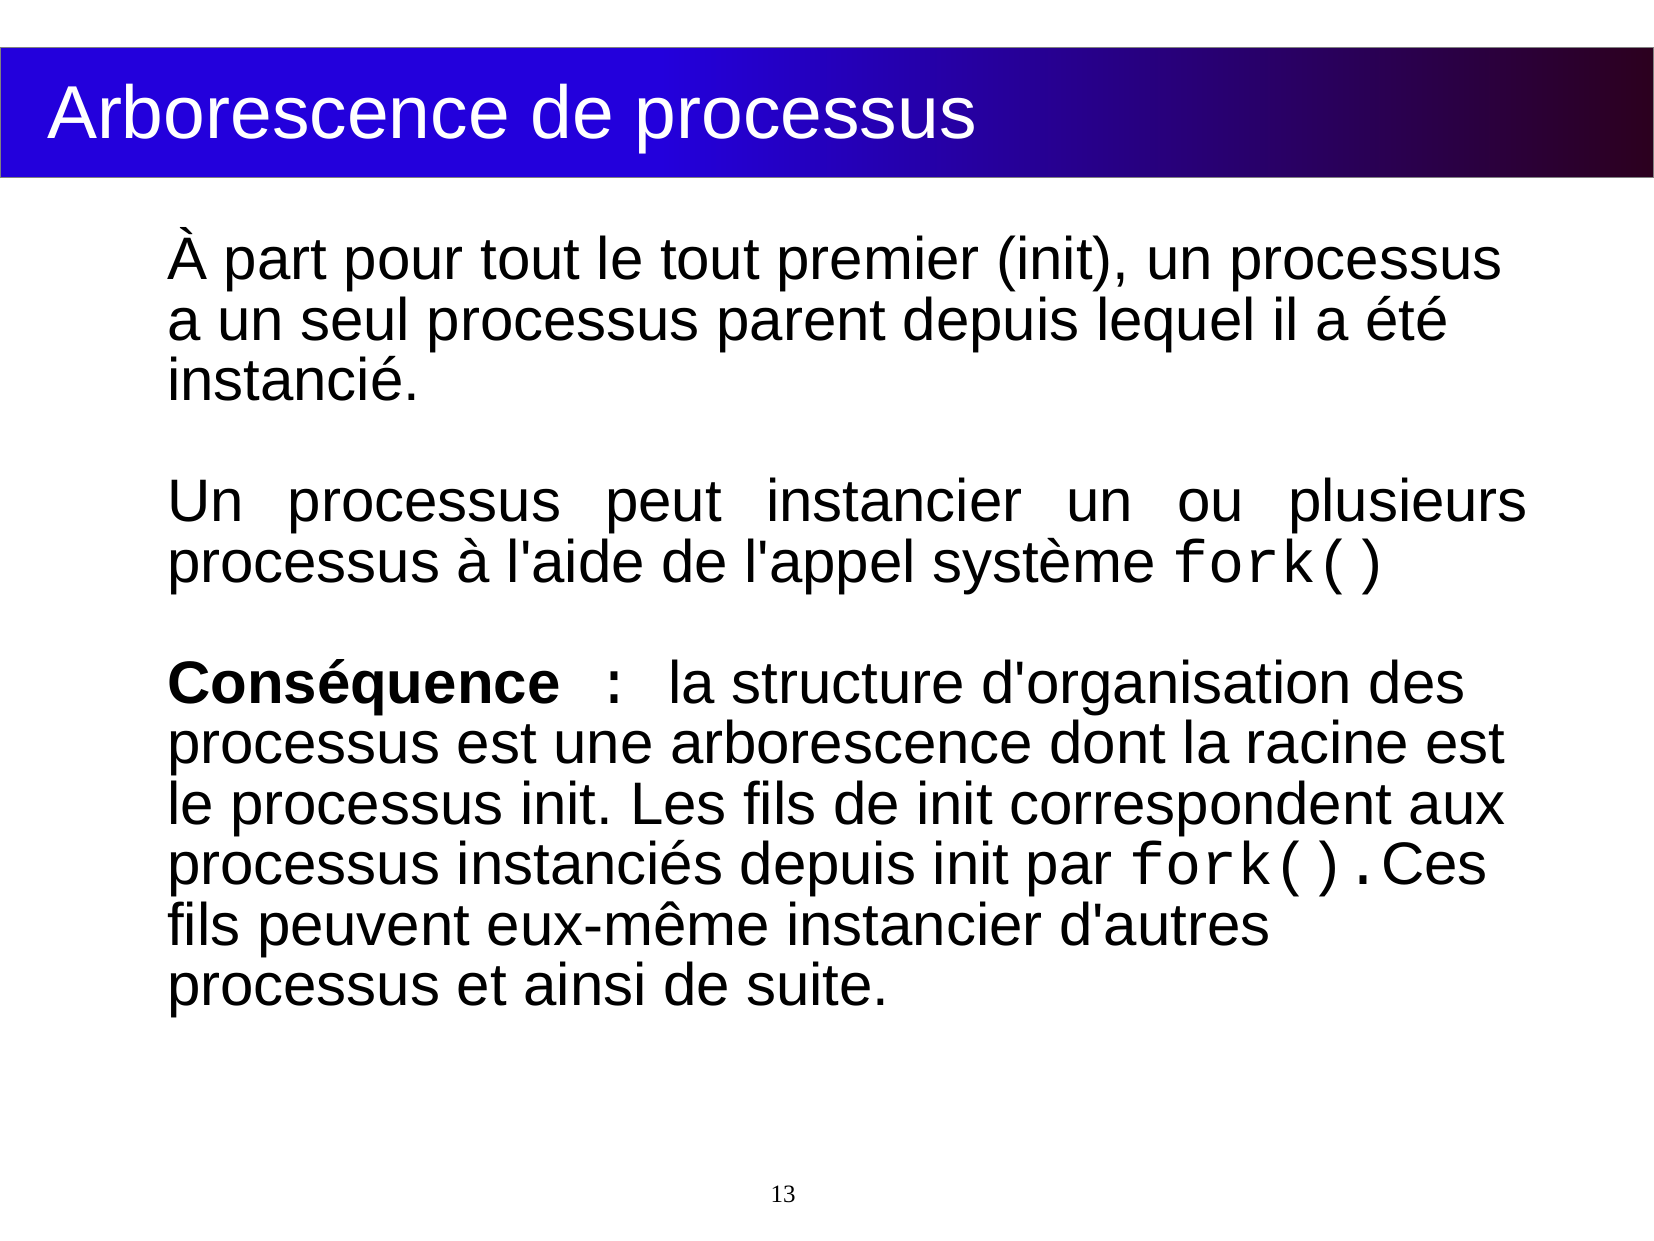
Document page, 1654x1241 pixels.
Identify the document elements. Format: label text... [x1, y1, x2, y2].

title Arborescence de processus [47, 6, 1477, 225]
list À part pour tout le tout premier (init), un processus a un seul processus parent depuis lequel il a été instancié. Un processus peut instancier un ou plusieurs processus à l'aide de l'appel système fork() Conséquence : la structure d'organisation des processus est une arborescence dont la racine est le processus init. Les fils de init correspondent aux processus instanciés depuis init par fork().Ces fils peuvent eux-même instancier d'autres processus et ainsi de suite. [116, 231, 1528, 1146]
